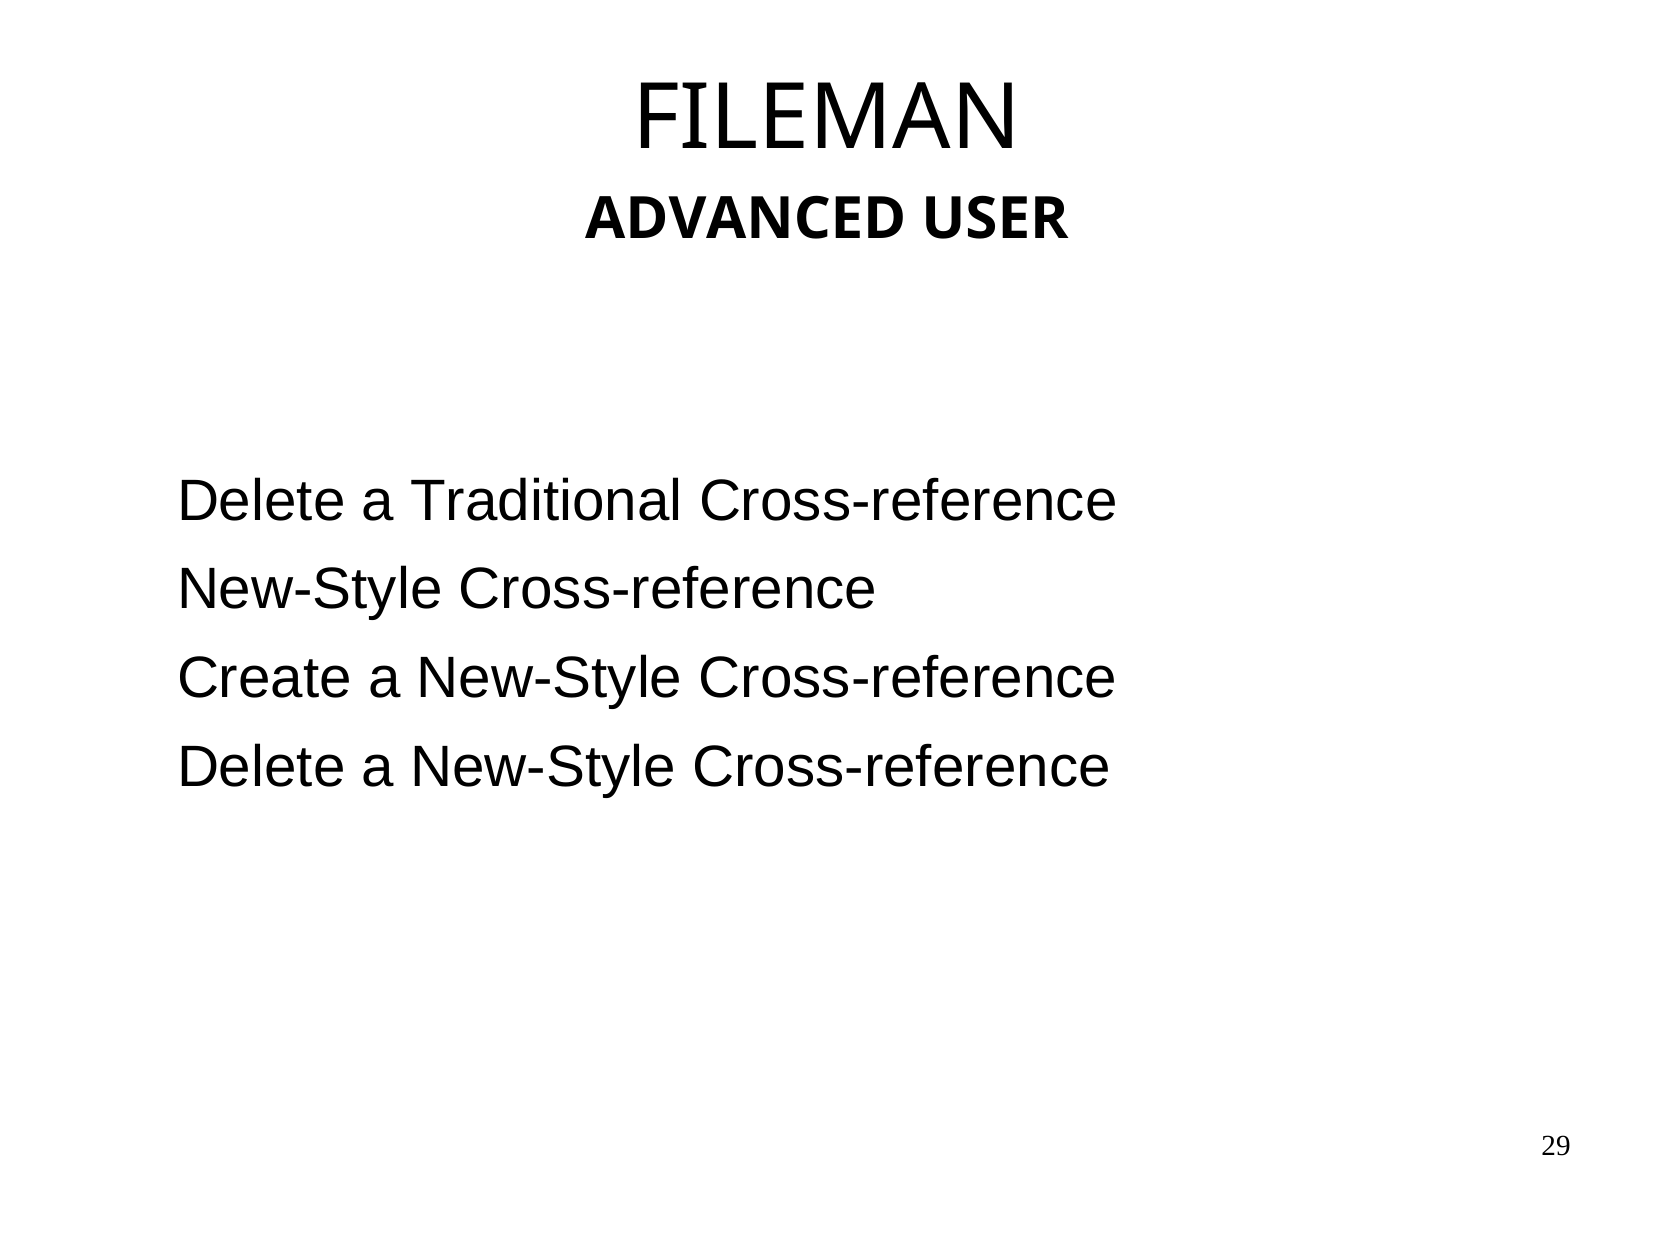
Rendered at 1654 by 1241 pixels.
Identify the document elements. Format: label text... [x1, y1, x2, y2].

list Delete a Traditional Cross-reference New-Style Cross-reference Create a New-Style Cross-reference Delete a New-Style Cross-reference [82, 290, 1571, 1094]
title FILEMAN ADVANCED USER [82, 47, 1571, 259]
